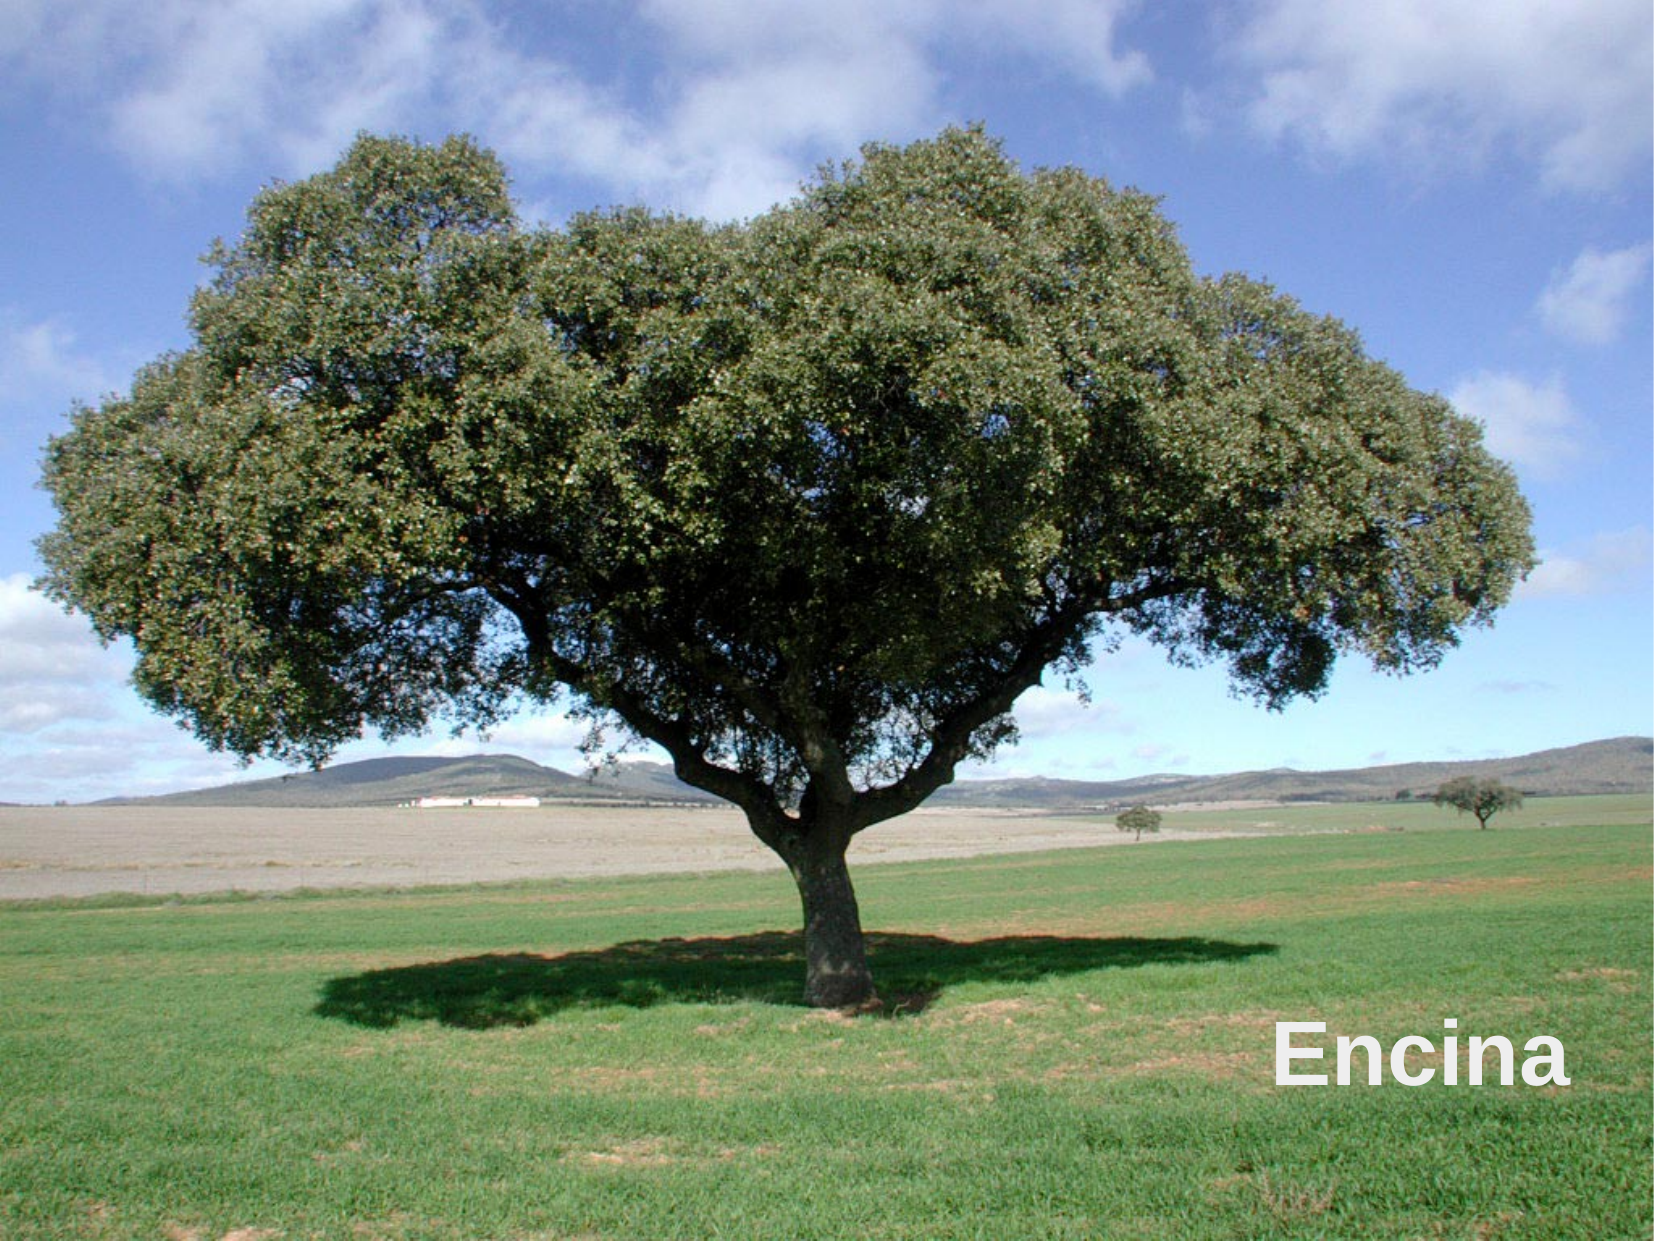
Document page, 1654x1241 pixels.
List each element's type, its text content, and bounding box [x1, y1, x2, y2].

picture [0, 0, 1654, 1241]
title Encina [82, 950, 1571, 1158]
